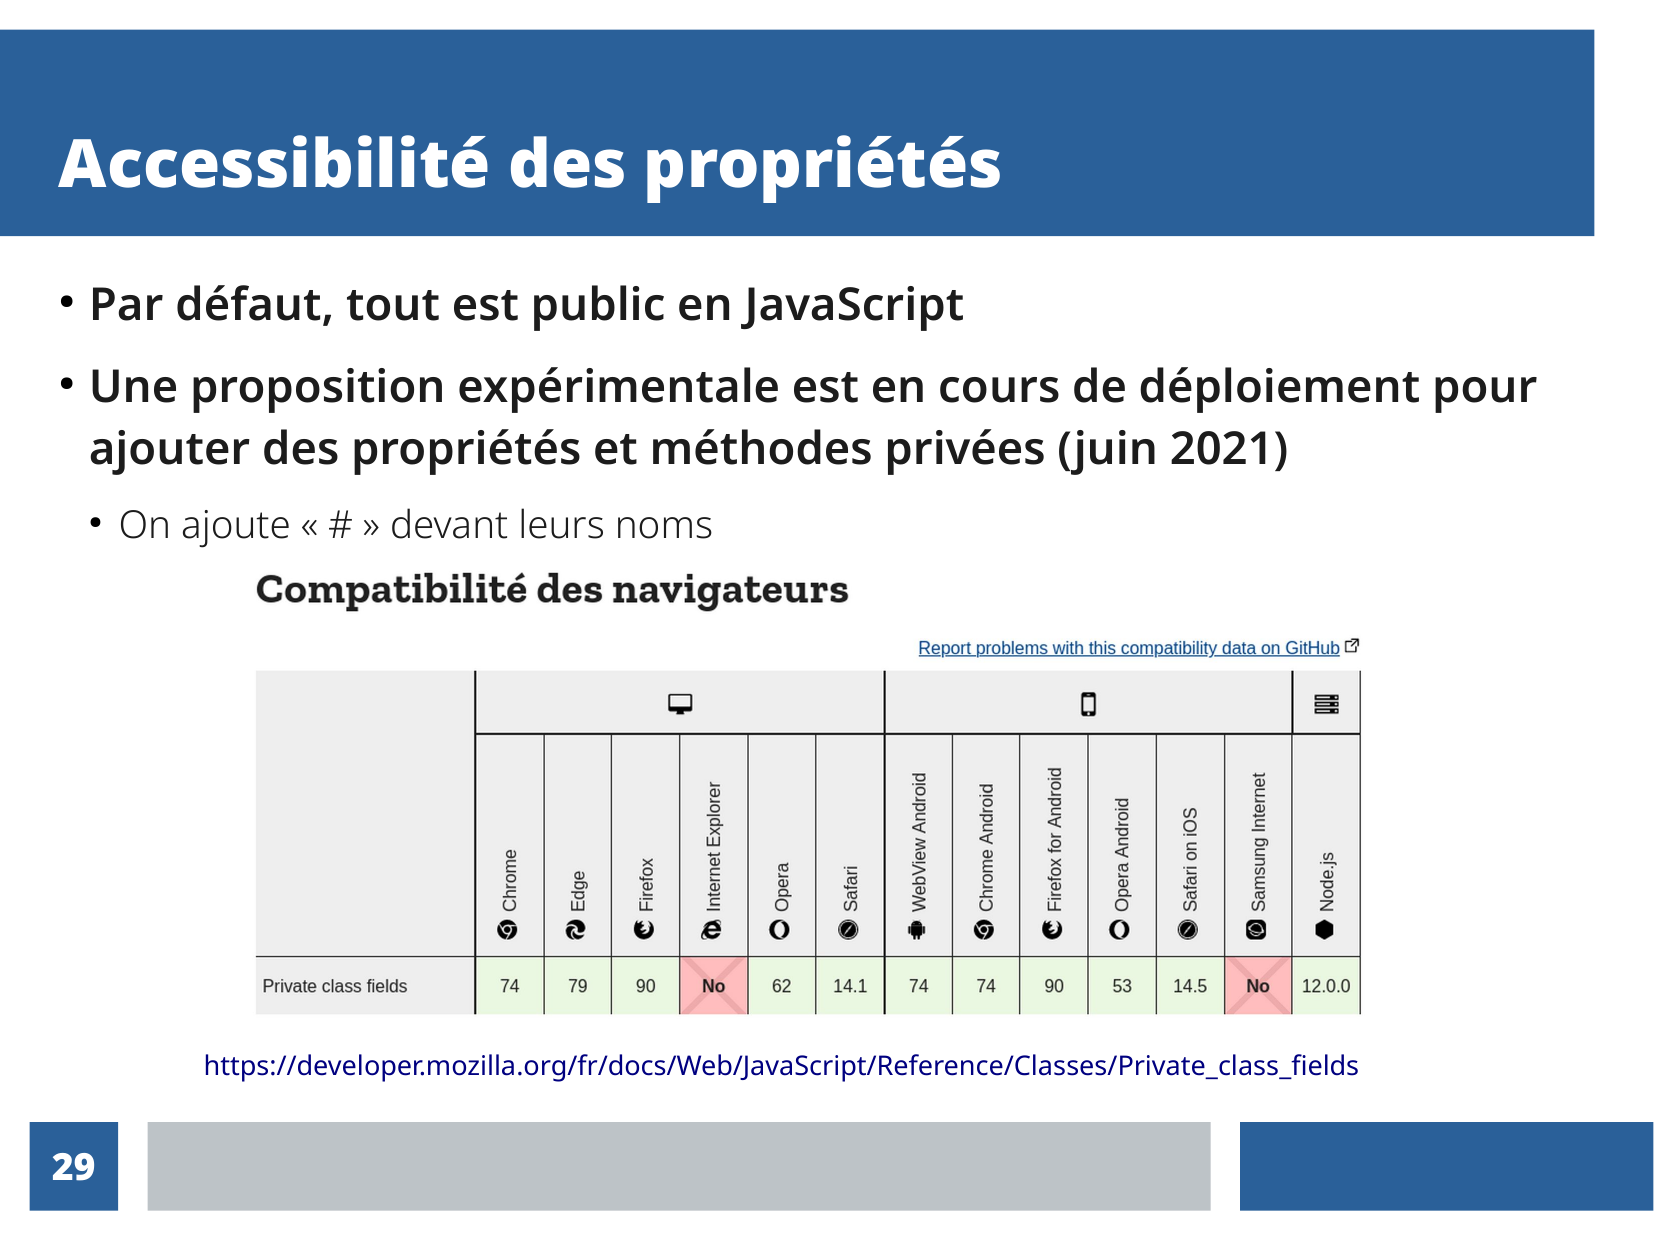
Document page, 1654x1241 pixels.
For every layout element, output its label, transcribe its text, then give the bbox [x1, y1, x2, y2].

list Par défaut, tout est public en JavaScript Une proposition expérimentale est en cours de déploiement pour ajouter des propriétés et méthodes privées (juin 2021) On ajoute « # » devant leurs noms [59, 271, 1565, 556]
picture [248, 566, 1371, 1019]
text_box https://developer.mozilla.org/fr/docs/Web/JavaScript/Reference/Classes/Private_class_fields [188, 1039, 1477, 1086]
title Accessibilité des propriétés [59, 59, 1595, 207]
